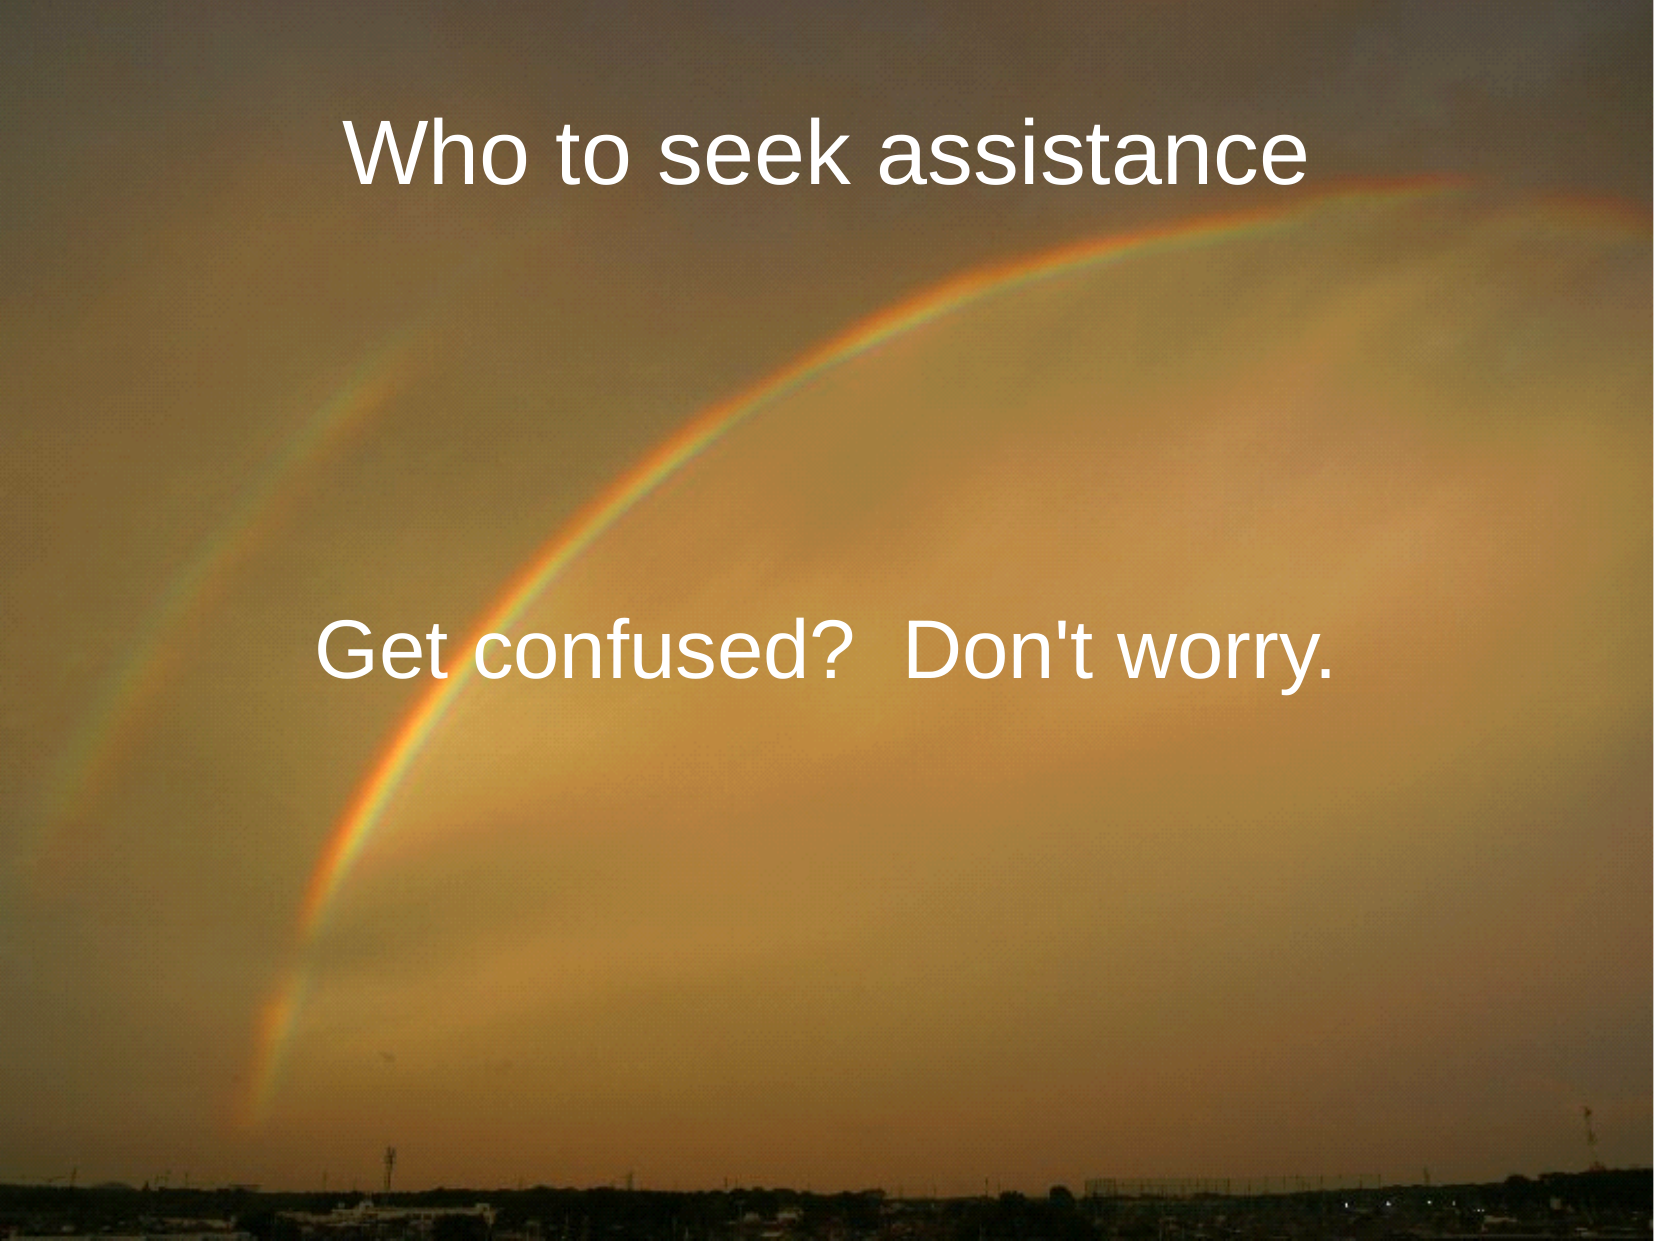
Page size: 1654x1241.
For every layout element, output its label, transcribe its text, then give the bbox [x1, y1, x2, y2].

picture [0, 0, 1654, 1241]
title Who to seek assistance [82, 49, 1571, 257]
subtitle Get confused? Don't worry. [82, 290, 1571, 1010]
